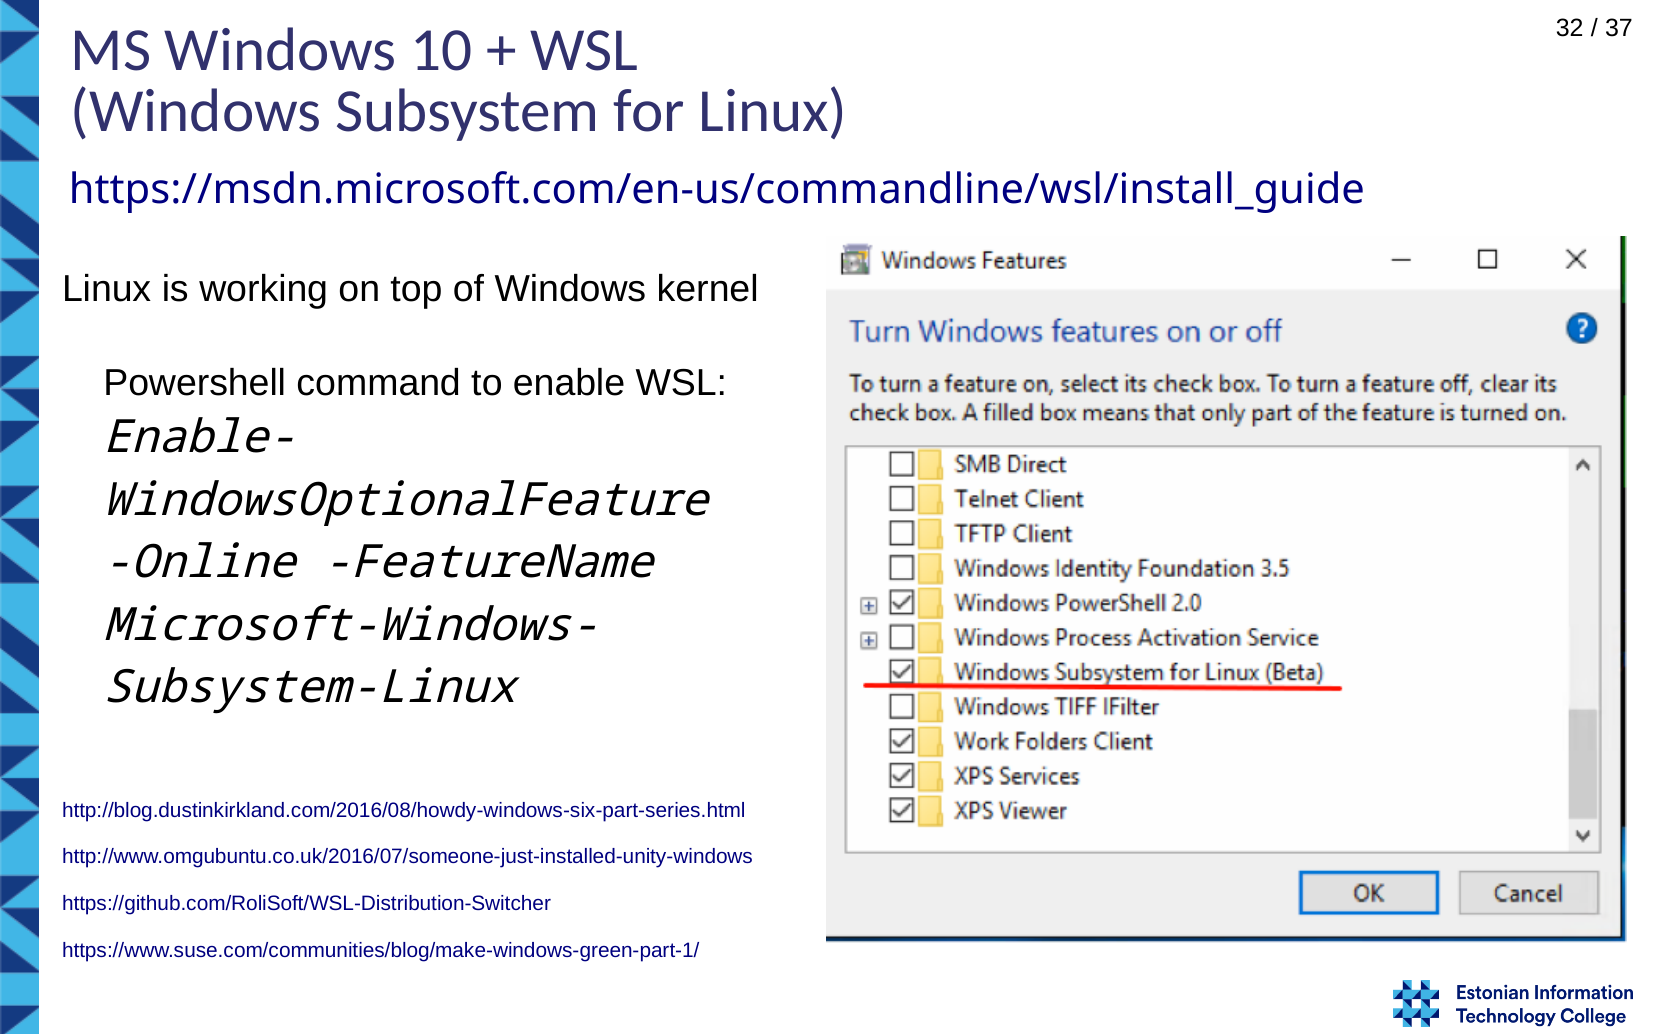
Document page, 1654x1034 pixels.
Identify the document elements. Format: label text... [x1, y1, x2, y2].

text_box http://blog.dustinkirkland.com/2016/08/howdy-windows-six-part-series.html http://www.omgubuntu.co.uk/2016/07/someone-just-installed-unity-windows https://github.com/RoliSoft/WSL-Distribution-Switcher https://www.suse.com/communities/blog/make-windows-green-part-1/ [47, 791, 780, 984]
title MS Windows 10 + WSL (Windows Subsystem for Linux) [70, 14, 1630, 153]
list https://msdn.microsoft.com/en-us/commandline/wsl/install_guide [68, 153, 1630, 957]
picture [1393, 980, 1633, 1027]
picture [826, 236, 1627, 943]
text_box Powershell command to enable WSL: Enable-WindowsOptionalFeature -Online -FeatureName Microsoft-Windows-Subsystem-Linux [88, 354, 768, 753]
text_box Linux is working on top of Windows kernel [47, 259, 780, 319]
